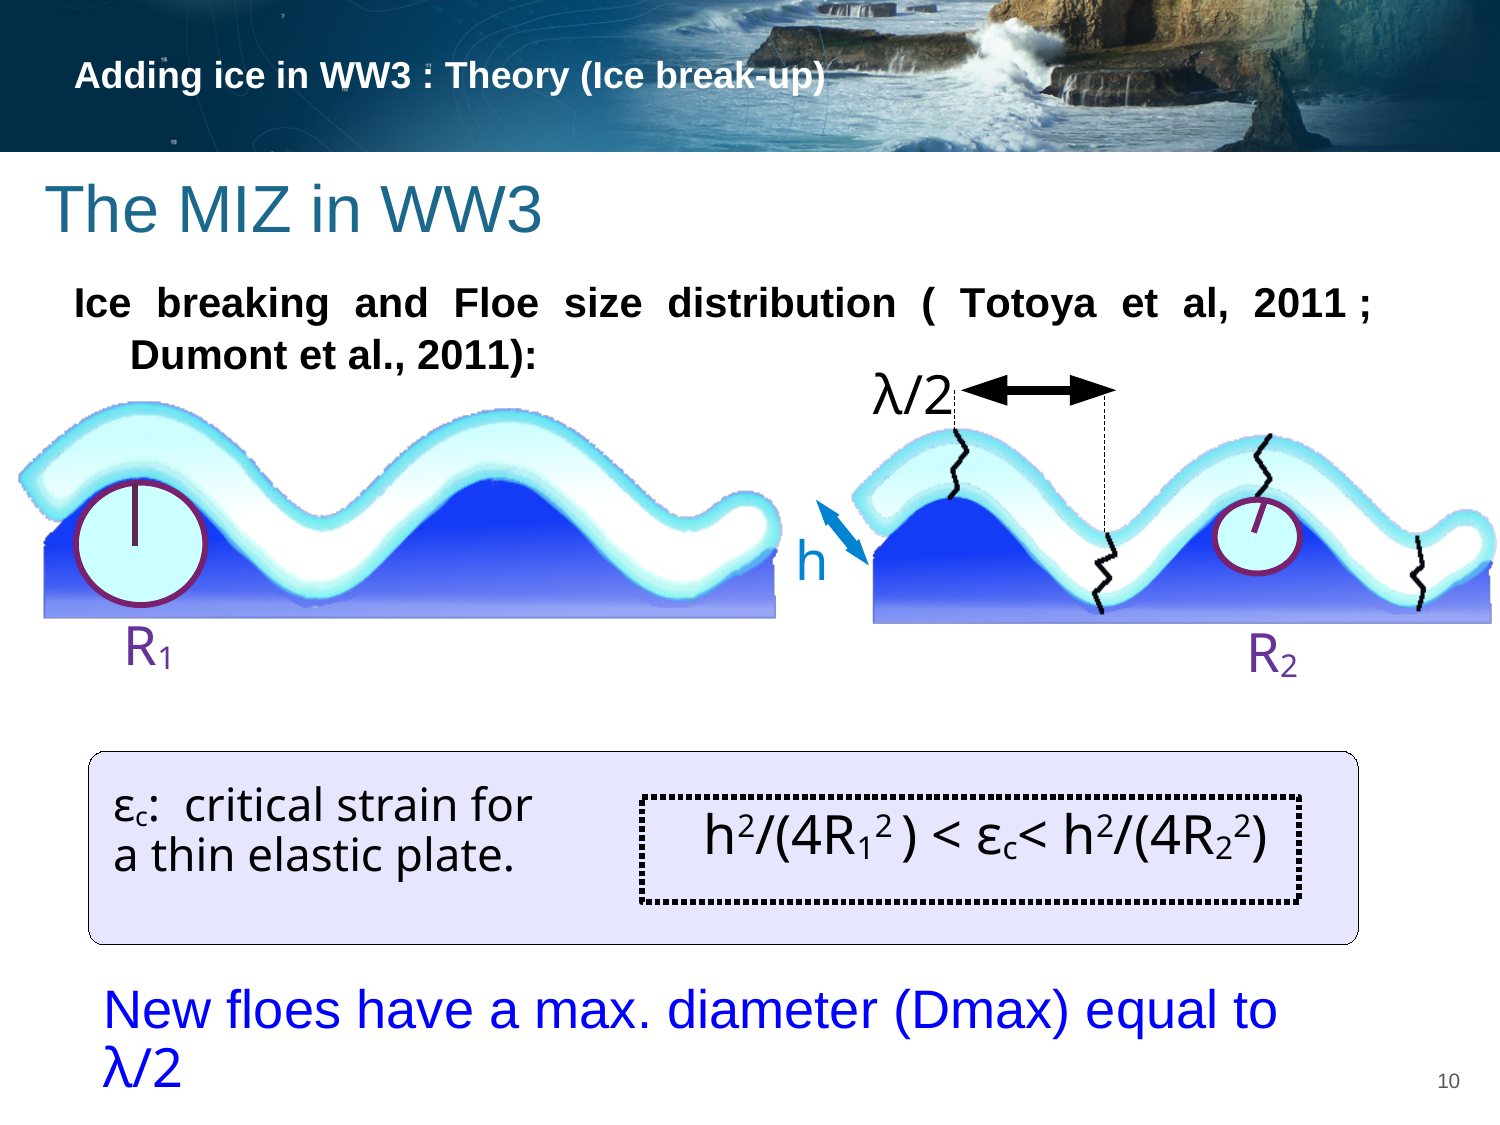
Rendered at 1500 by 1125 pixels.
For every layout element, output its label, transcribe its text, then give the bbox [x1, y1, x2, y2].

text_box εc: critical strain for a thin elastic plate. [92, 769, 739, 916]
text_box λ/2 [853, 354, 992, 447]
title Adding ice in WW3 : Theory (Ice break-up) [59, 29, 857, 119]
text_box [88, 751, 1359, 945]
text_box R1 [75, 605, 196, 715]
text_box h2/(4R12 ) < εc< h2/(4R22) [739, 797, 1300, 902]
text_box h [774, 520, 909, 613]
text_box R2 [1208, 612, 1336, 722]
title The MIZ in WW3 [29, 118, 1214, 294]
picture [0, 383, 1500, 627]
text_box [1214, 499, 1300, 574]
text_box [75, 482, 206, 605]
text_box Ice breaking and Floe size distribution ( Totoya et al, 2011 ; Dumont et al., 2011): [59, 265, 1388, 412]
picture [0, 0, 1500, 152]
text_box New floes have a max. diameter (Dmax) equal to λ/2 [88, 974, 1388, 1055]
